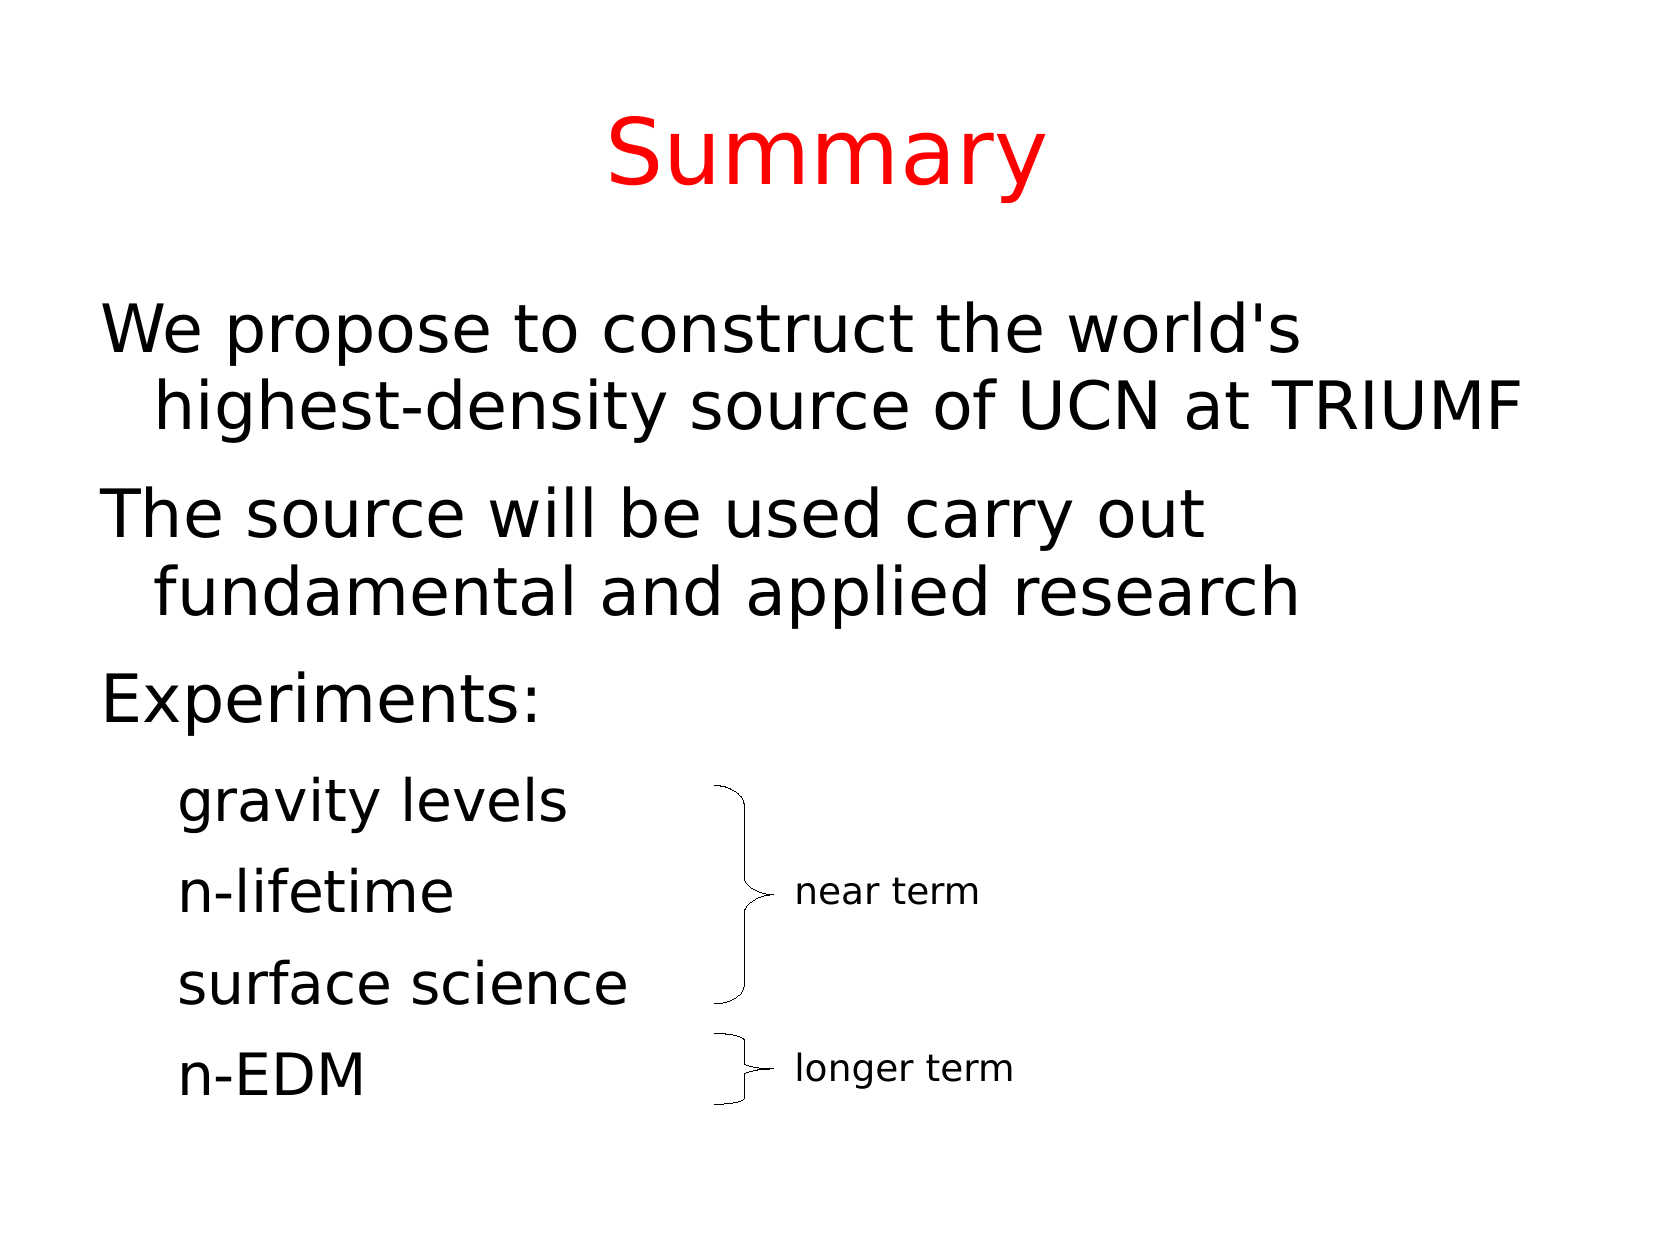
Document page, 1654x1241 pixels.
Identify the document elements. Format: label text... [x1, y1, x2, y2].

text_box near term [779, 862, 996, 921]
list We propose to construct the world's highest-density source of UCN at TRIUMF The source will be used carry out fundamental and applied research Experiments: gravity levels n-lifetime surface science n-EDM [82, 290, 1571, 1110]
text_box longer term [779, 1039, 1030, 1098]
title Summary [82, 49, 1571, 257]
